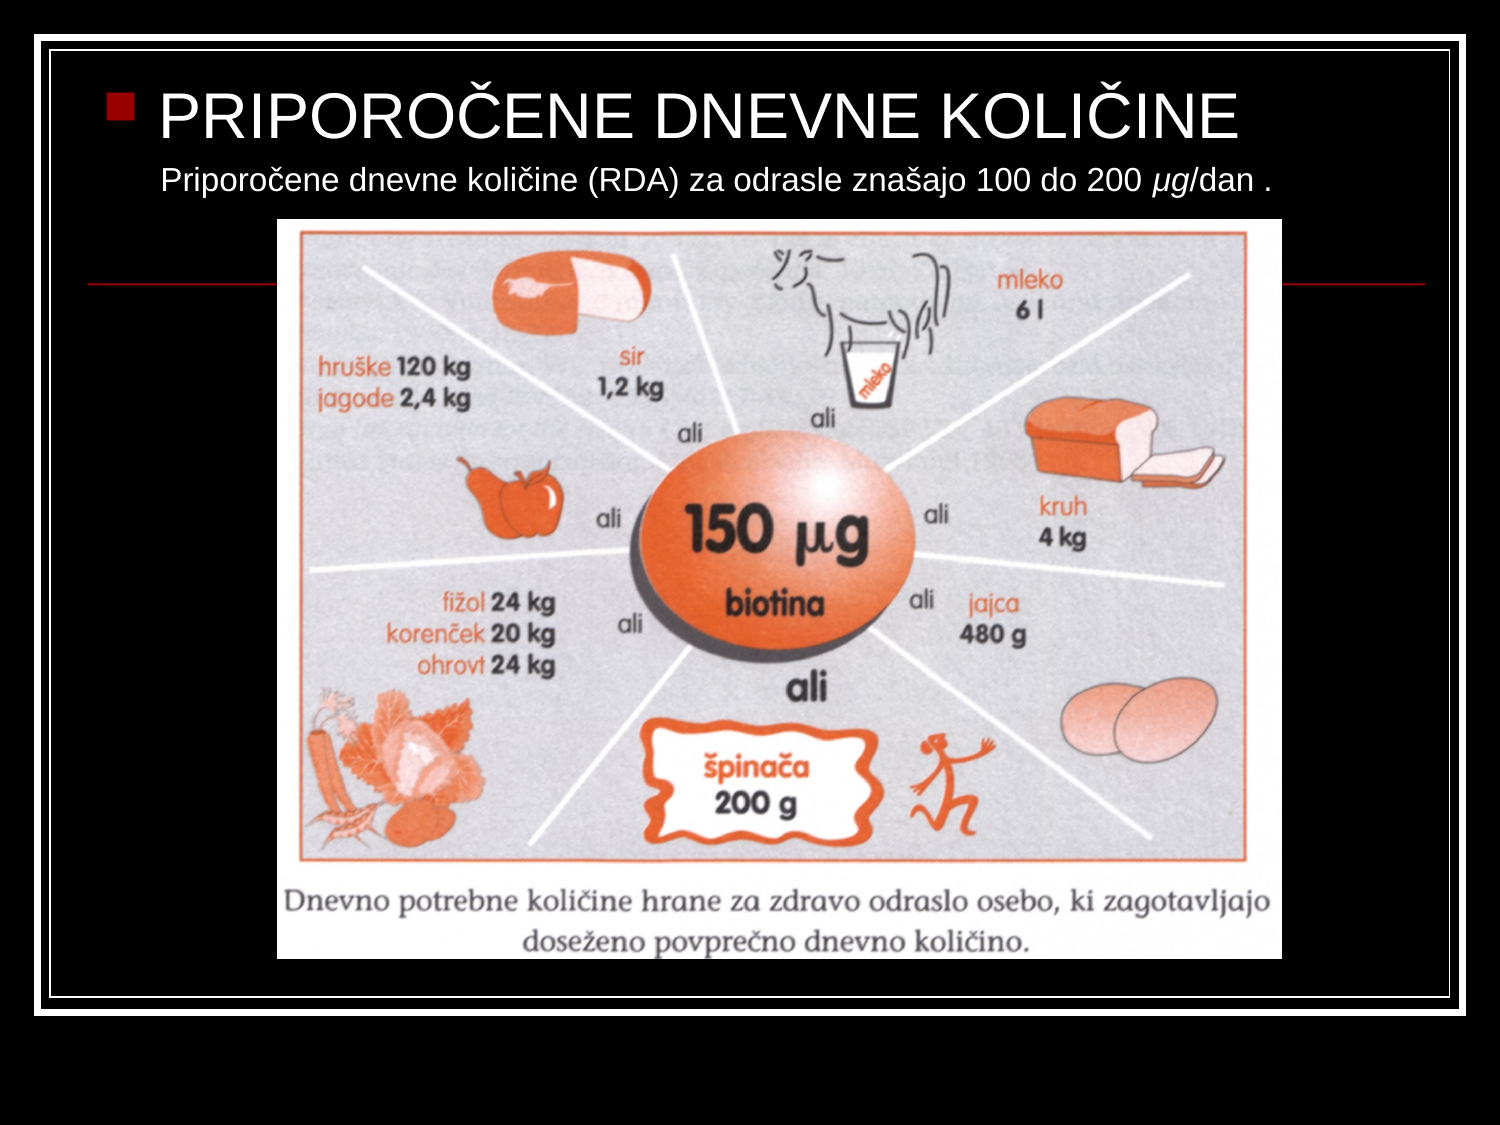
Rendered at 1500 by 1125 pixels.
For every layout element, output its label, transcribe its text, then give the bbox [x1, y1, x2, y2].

list PRIPOROČENE DNEVNE KOLIČINE Priporočene dnevne količine (RDA) za odrasle znašajo 100 do 200 μg/dan . [87, 66, 1436, 963]
picture [277, 219, 1282, 959]
